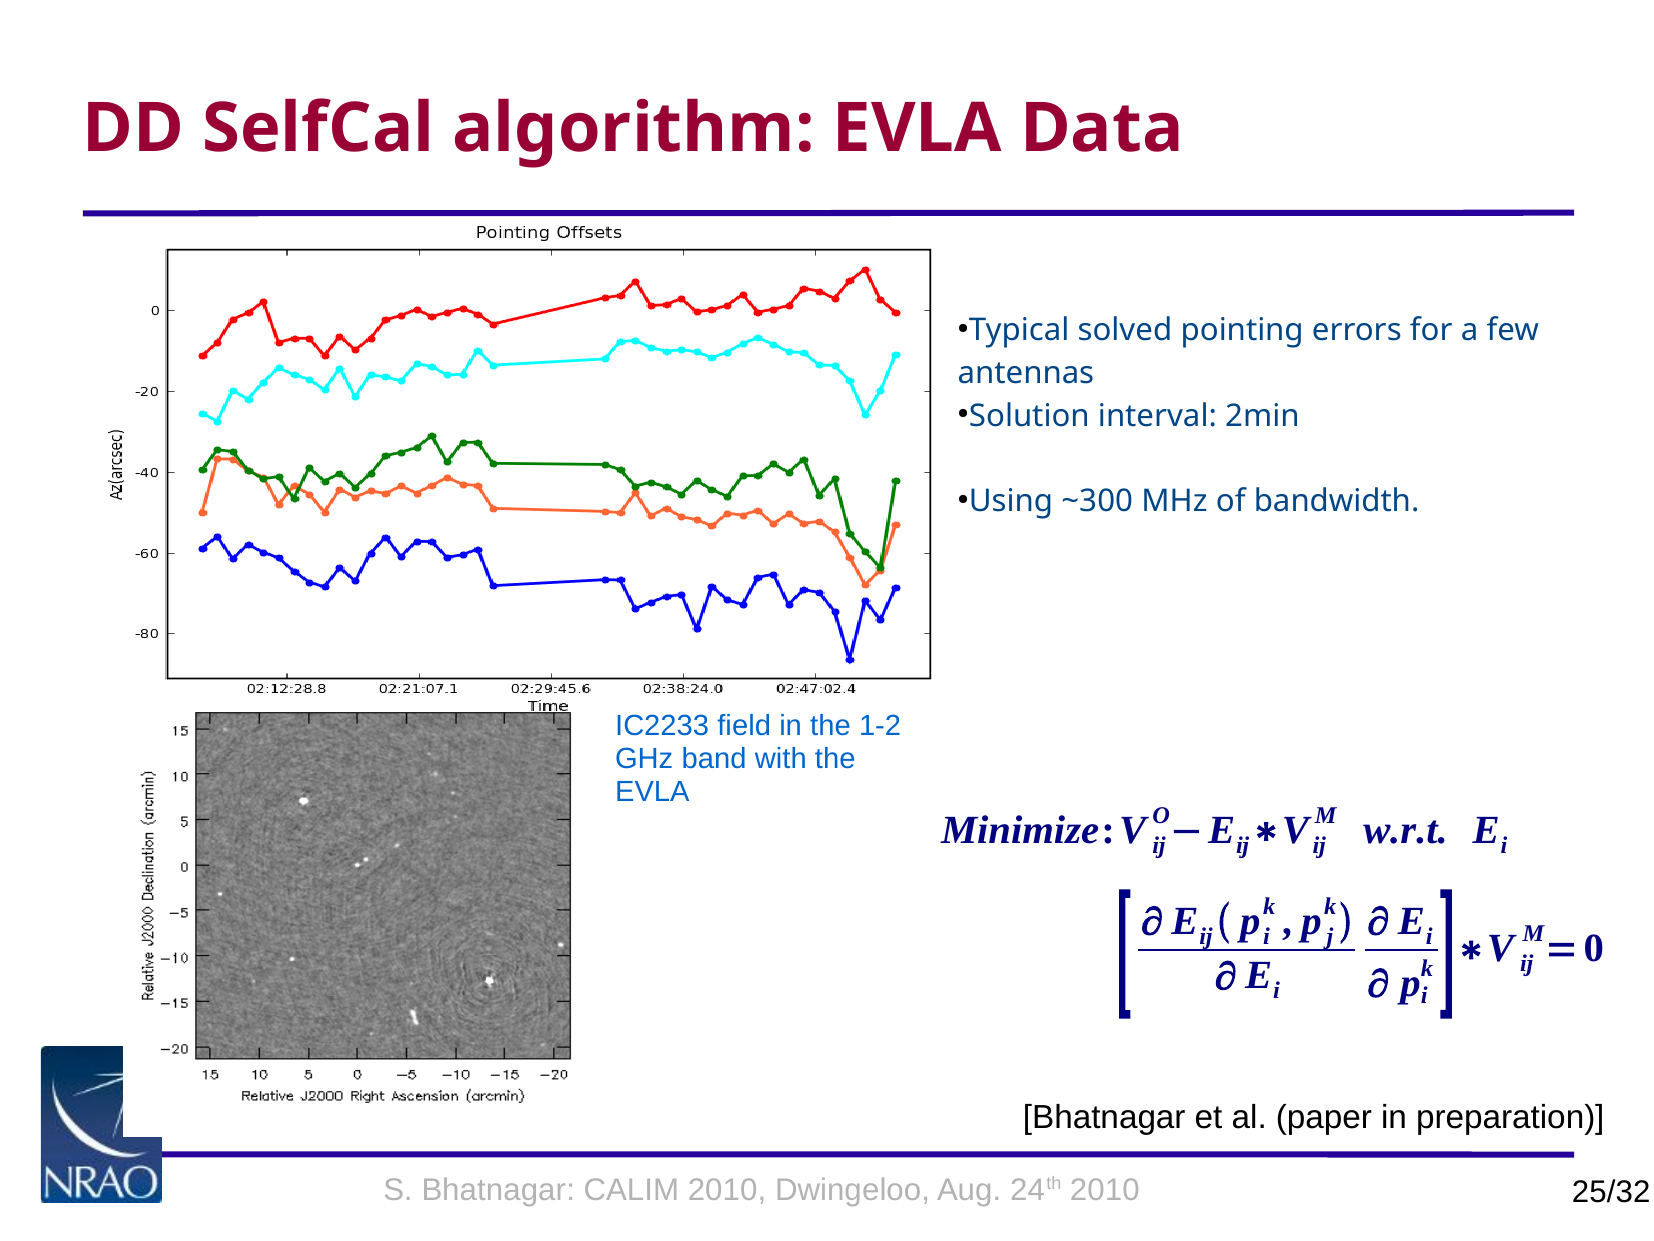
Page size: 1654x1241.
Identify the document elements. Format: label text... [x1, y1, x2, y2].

chart [928, 803, 1518, 859]
text_box [Bhatnagar et al. (paper in preparation)] [1008, 1091, 1638, 1143]
text_box Typical solved pointing errors for a few antennas Solution interval: 2min Using ~300 MHz of bandwidth. [942, 300, 1596, 593]
text_box IC2233 field in the 1-2 GHz band with the EVLA [600, 712, 926, 815]
picture [0, 0, 1654, 1241]
chart [1107, 884, 1612, 1019]
title DD SelfCal algorithm: EVLA Data [82, 49, 1571, 202]
